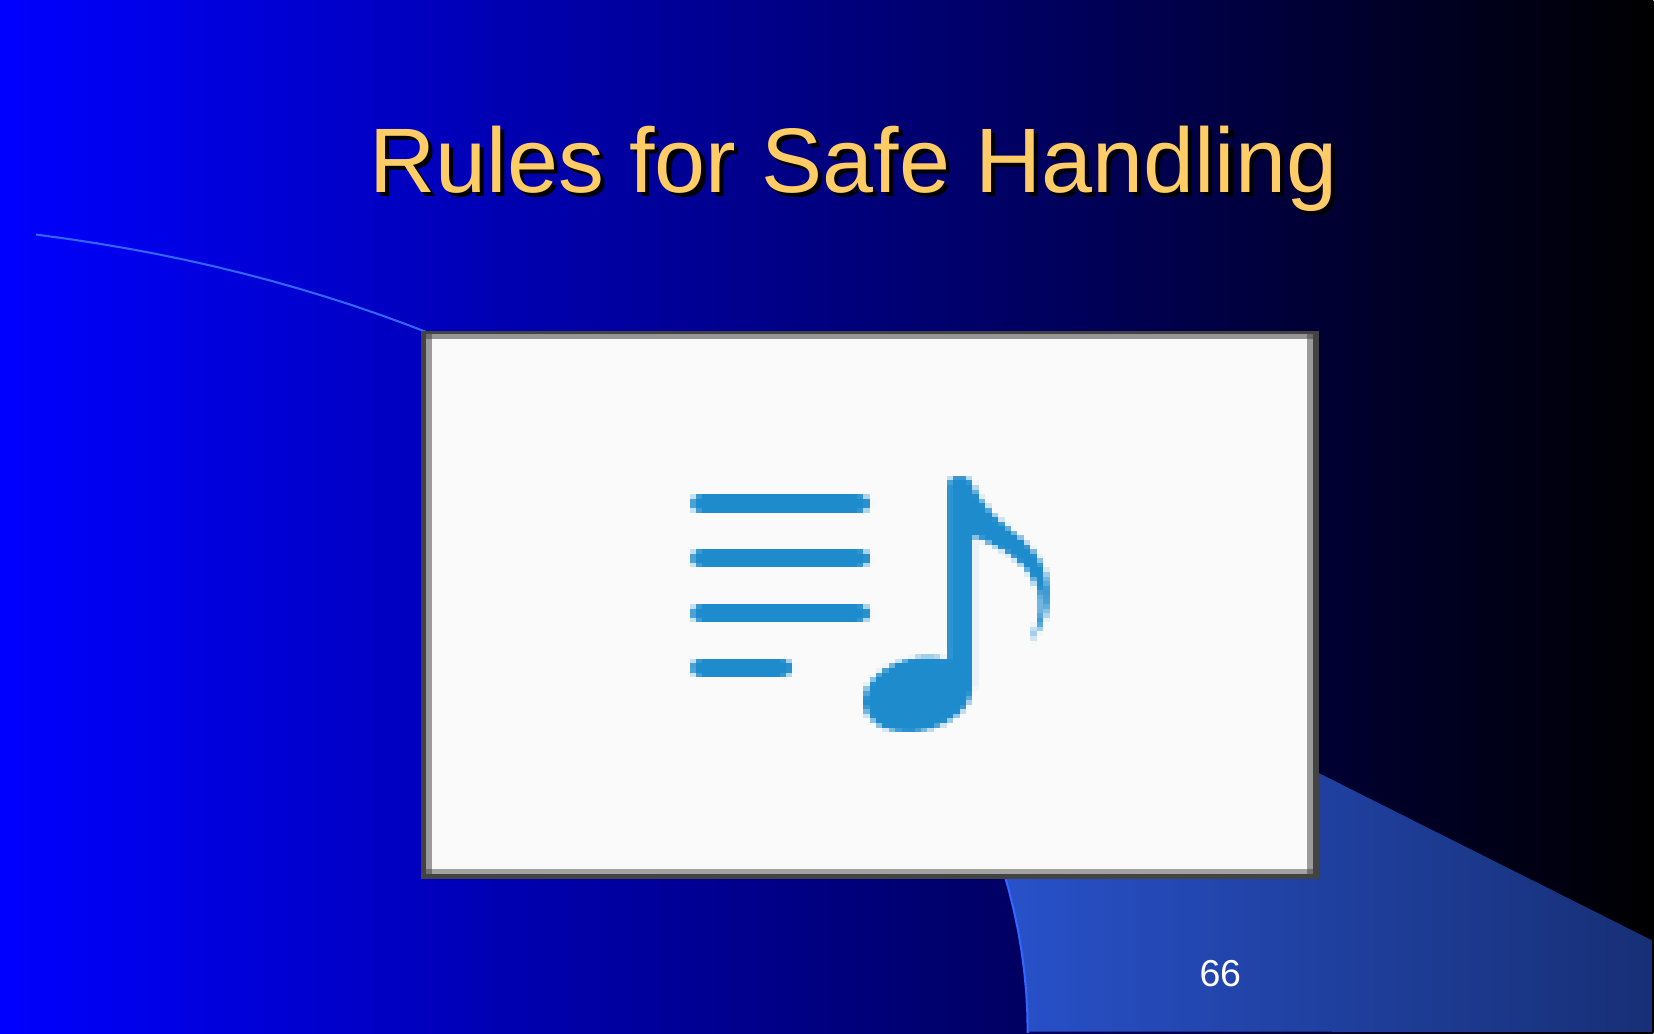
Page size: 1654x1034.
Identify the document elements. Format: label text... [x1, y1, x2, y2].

text_box Rules for Safe Handling [110, 45, 1599, 219]
text_box [420, 330, 1321, 880]
text_box <number> [1184, 941, 1571, 1011]
